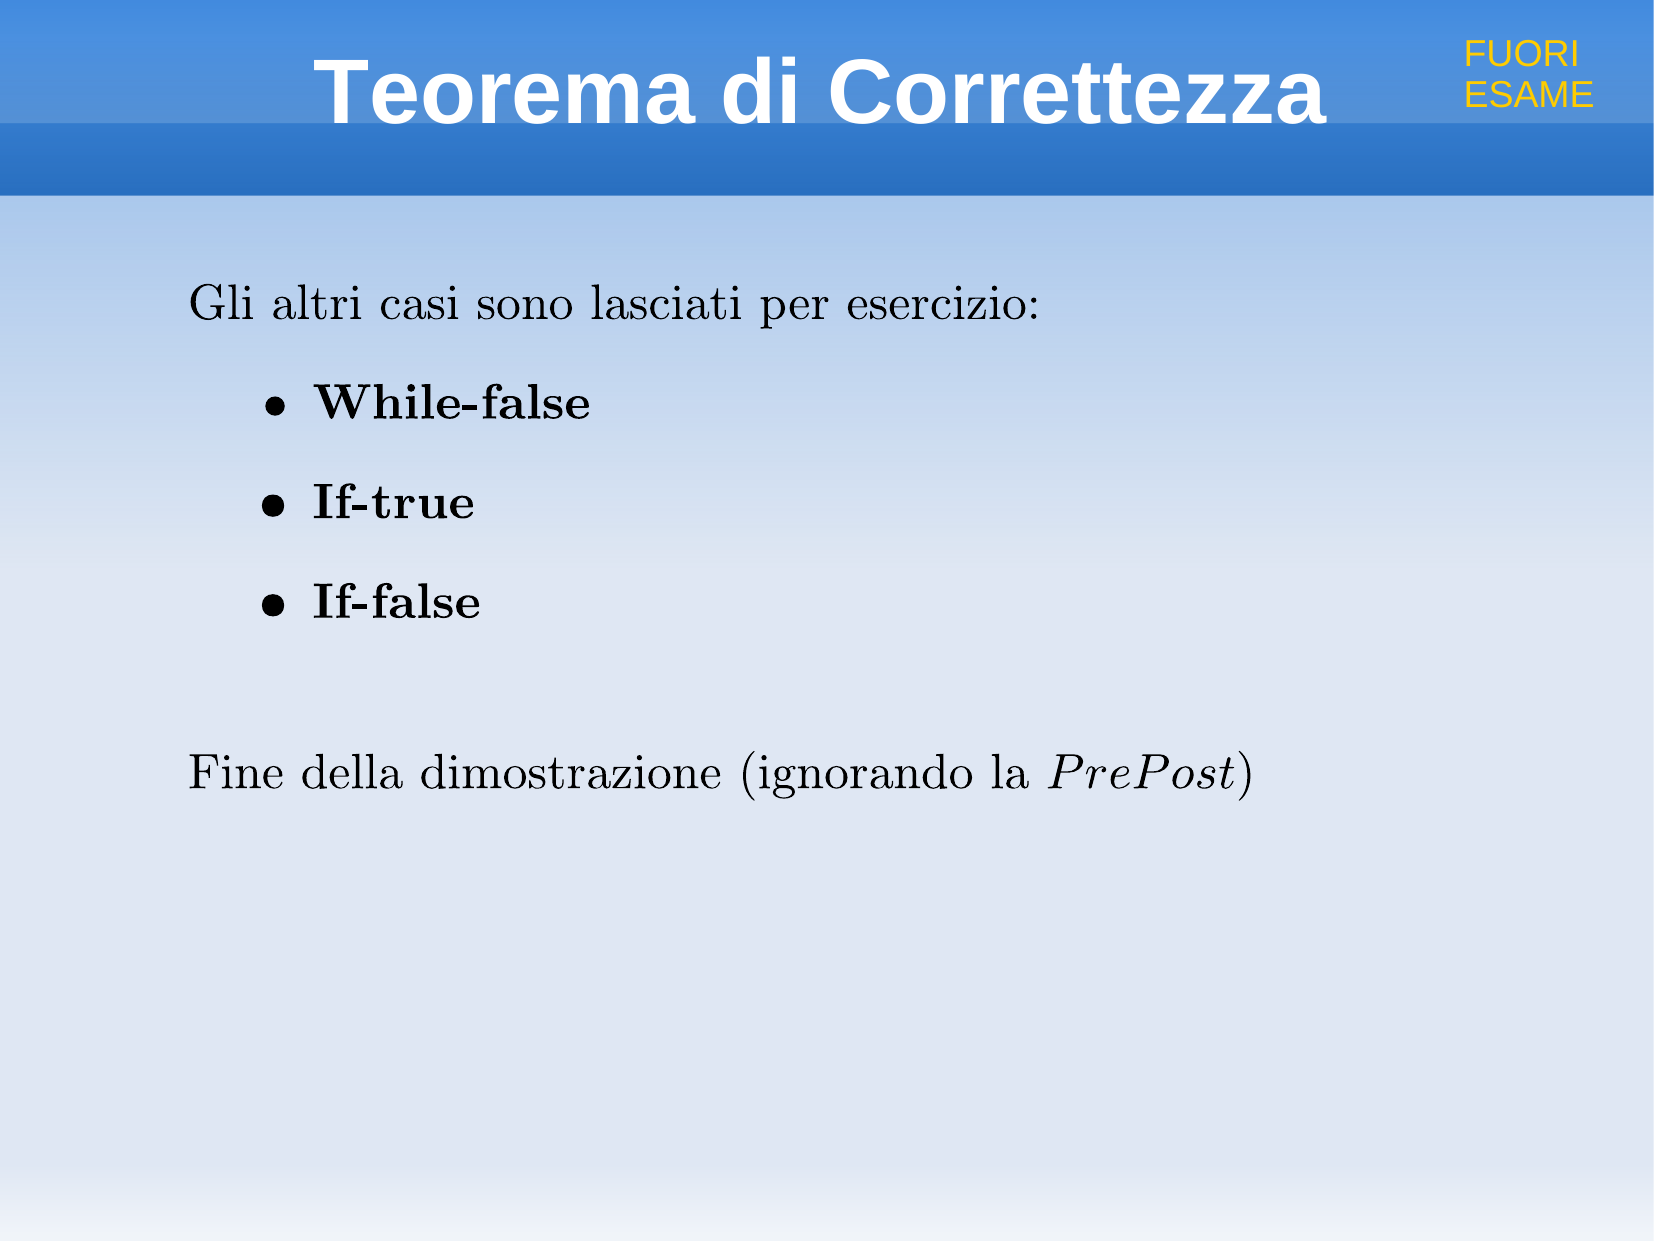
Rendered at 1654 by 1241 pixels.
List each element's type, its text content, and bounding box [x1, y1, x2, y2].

picture [0, 0, 1654, 1241]
title Teorema di Correttezza [76, 0, 1565, 188]
text_box FUORI ESAME [1448, 24, 1610, 124]
text_box [187, 283, 1256, 801]
